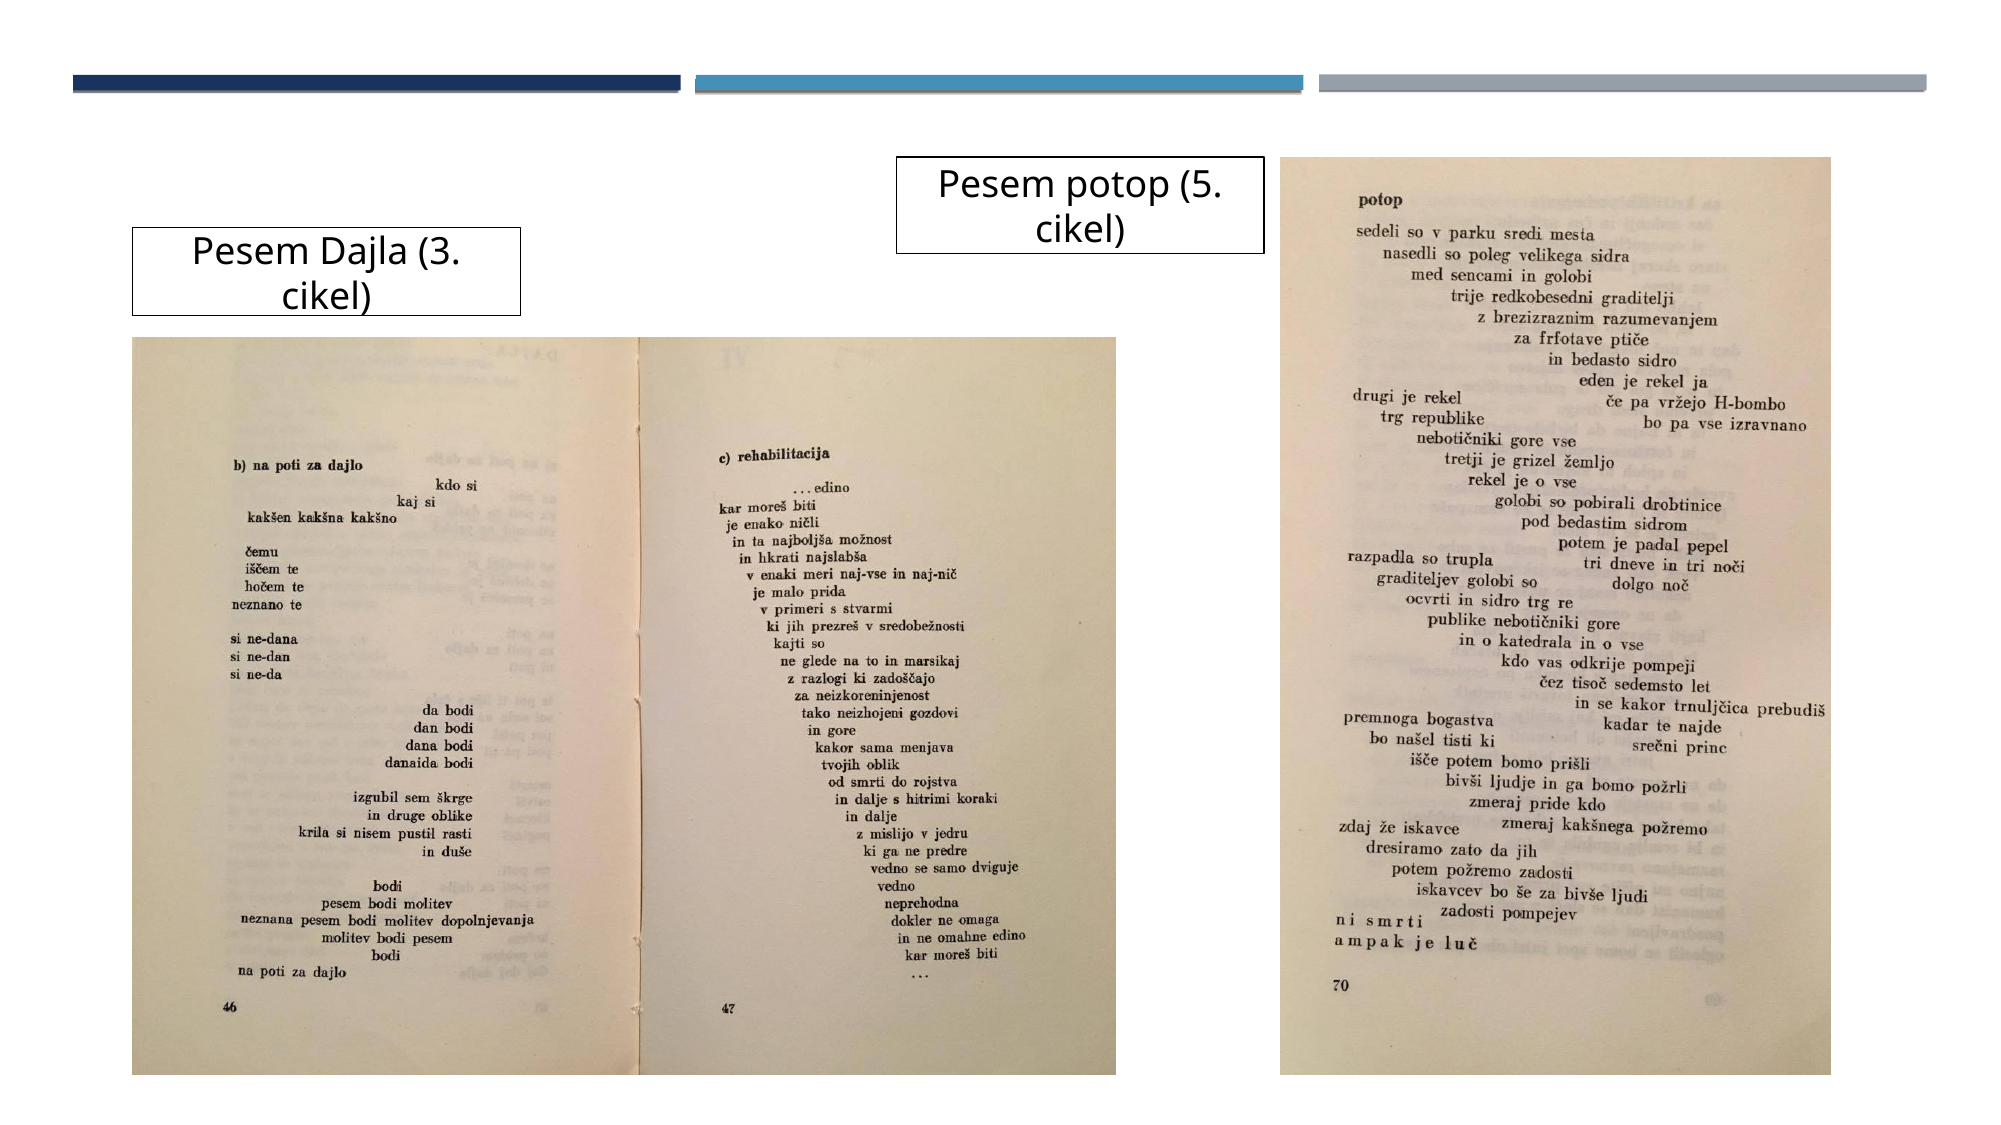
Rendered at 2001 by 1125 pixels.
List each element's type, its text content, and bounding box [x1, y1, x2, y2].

picture [1280, 157, 1831, 1075]
text_box Pesem Dajla (3. cikel) [132, 227, 521, 316]
picture [132, 337, 1116, 1075]
text_box Pesem potop (5. cikel) [896, 157, 1264, 254]
